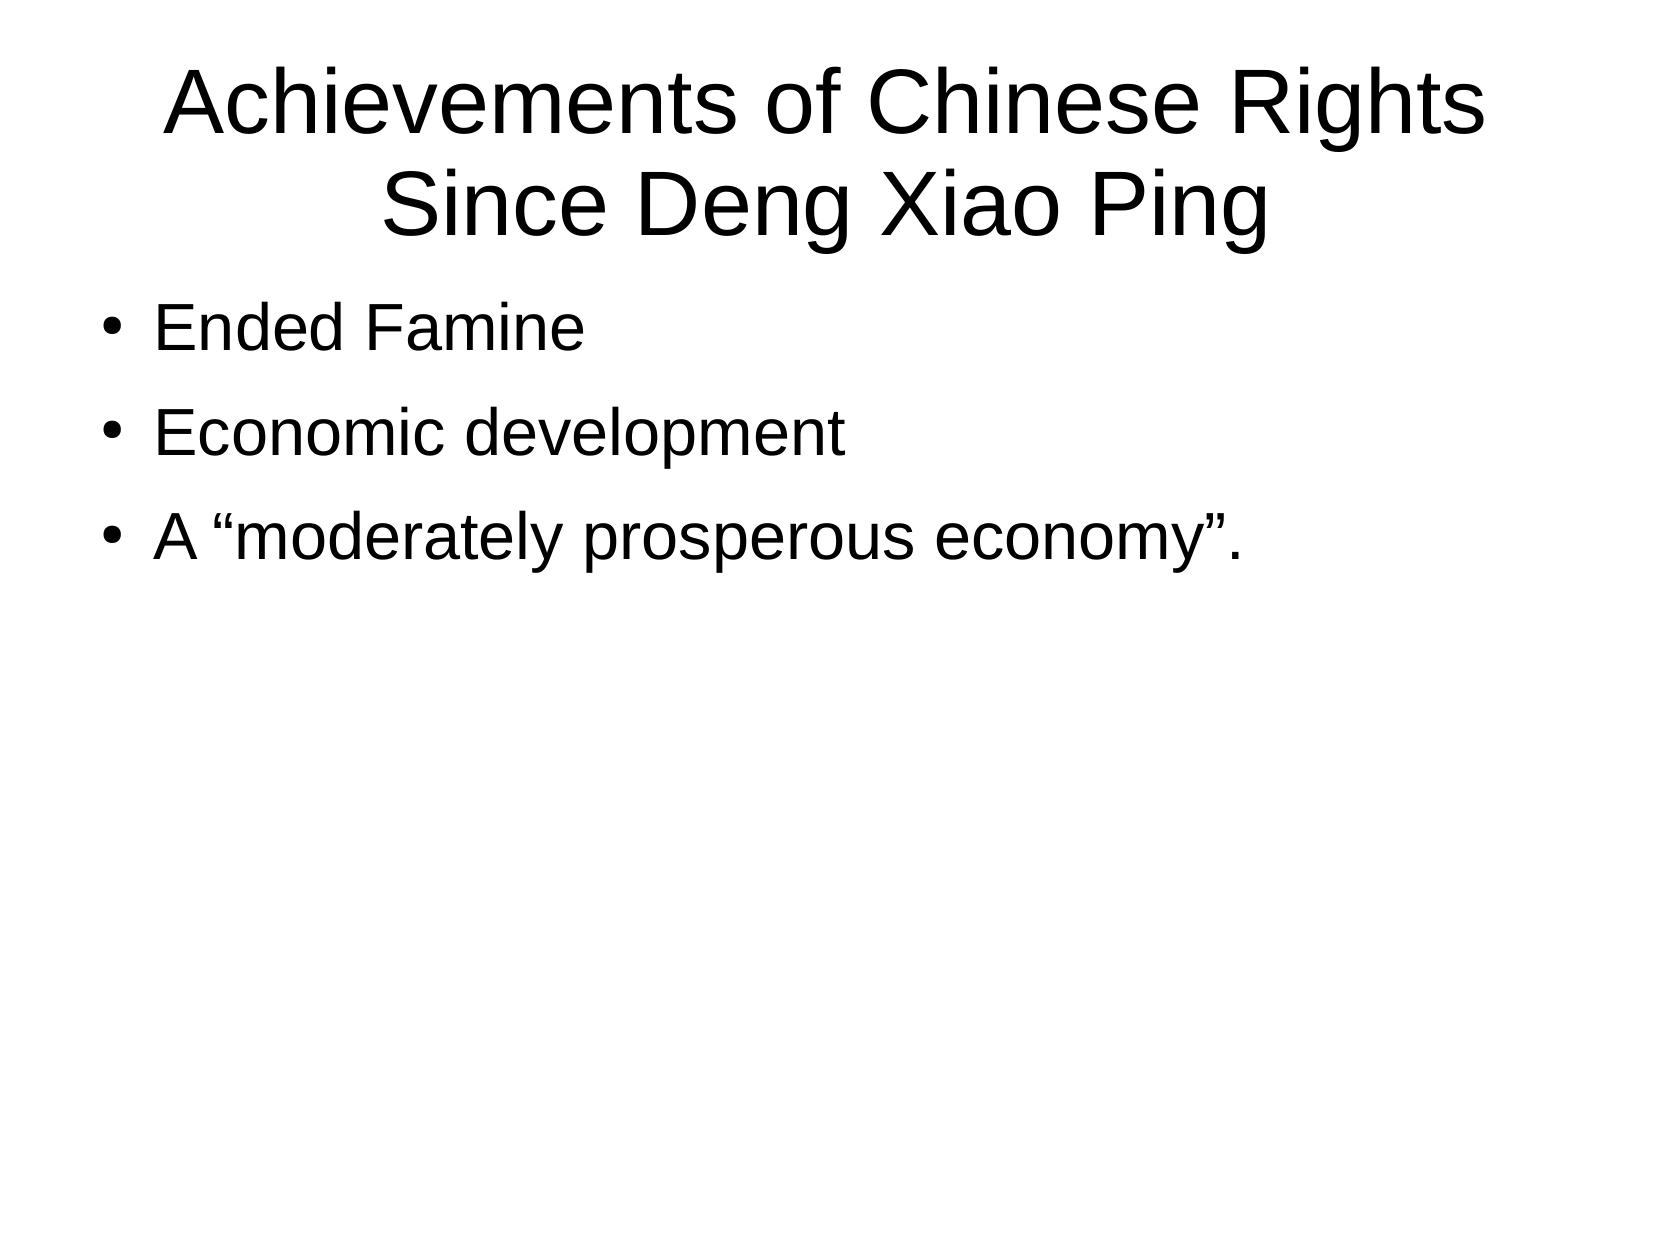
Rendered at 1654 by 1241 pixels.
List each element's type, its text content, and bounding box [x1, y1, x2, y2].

list Ended Famine Economic development A “moderately prosperous economy”. [82, 290, 1571, 1109]
title Achievements of Chinese Rights Since Deng Xiao Ping [82, 49, 1571, 257]
